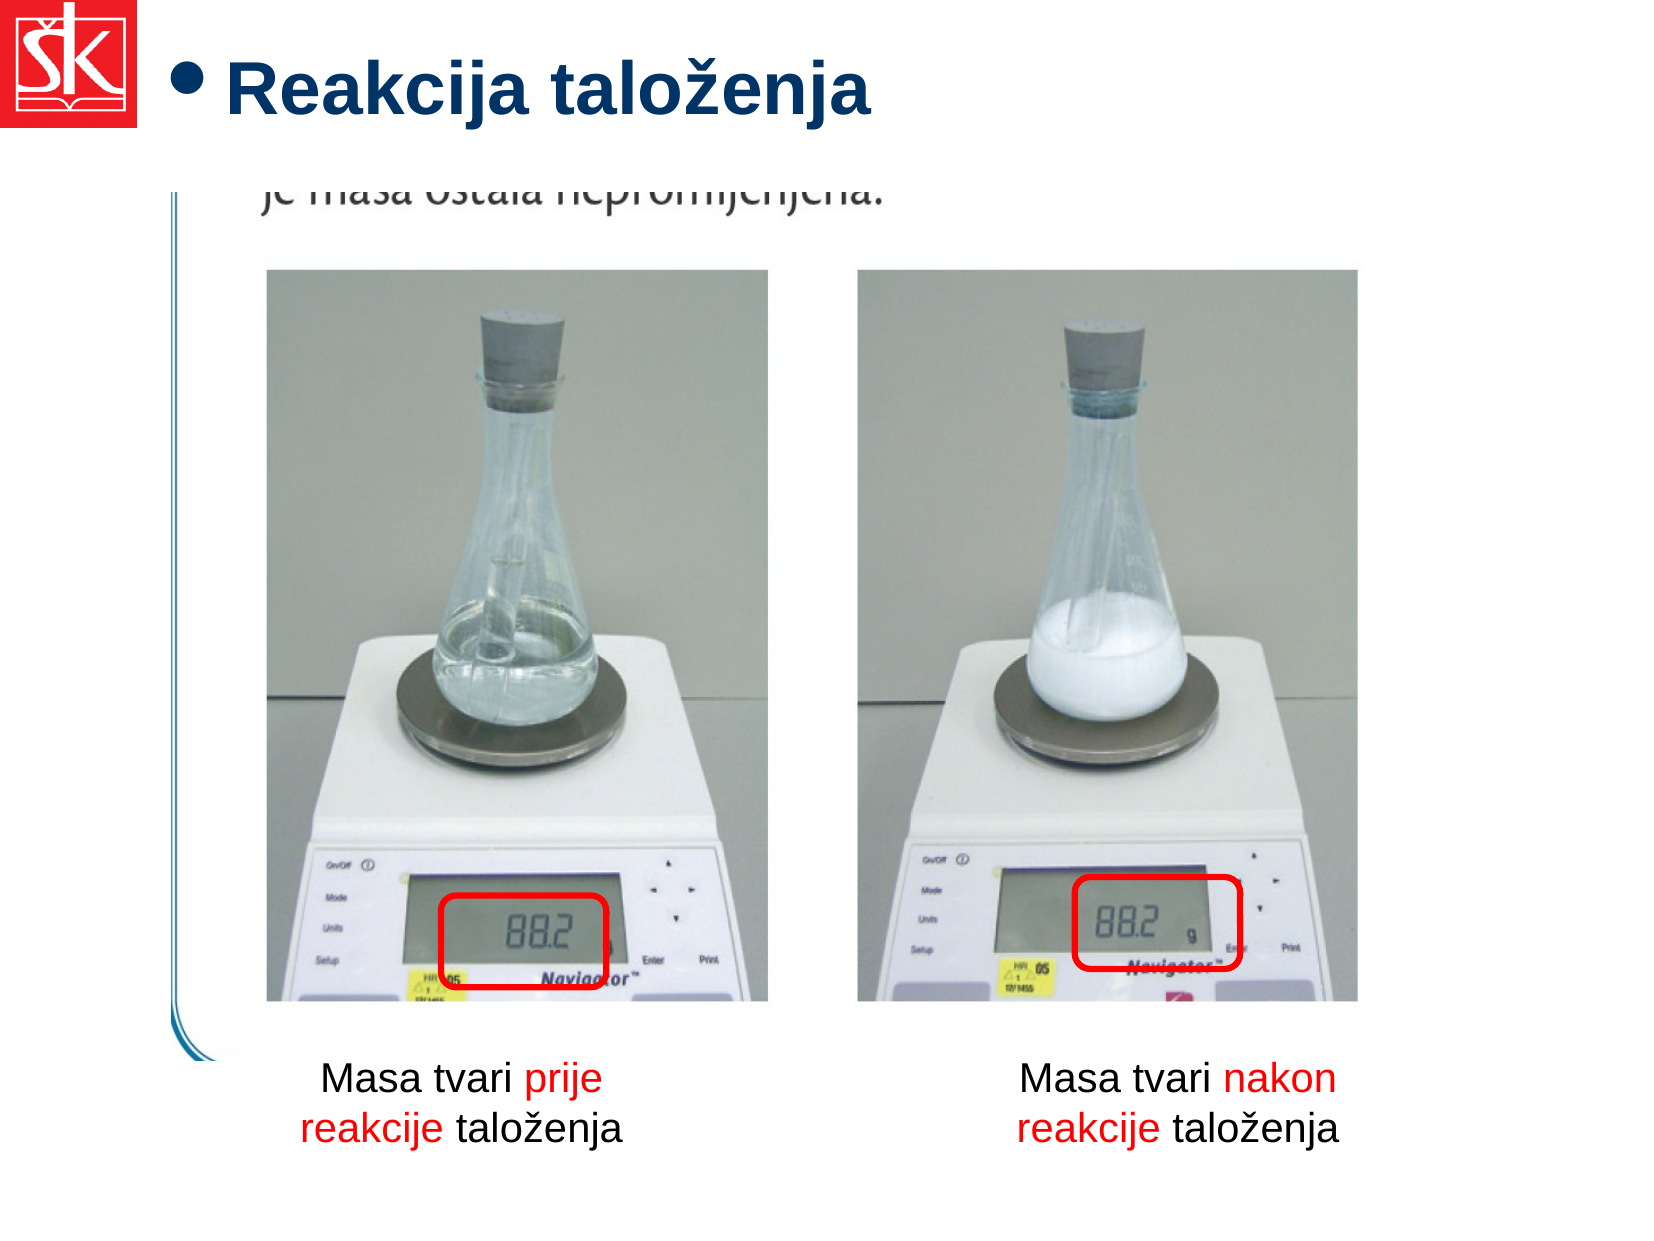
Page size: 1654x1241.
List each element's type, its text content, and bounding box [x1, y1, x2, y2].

picture [171, 192, 1434, 1061]
text_box Masa tvari prije reakcije taloženja [247, 1061, 676, 1159]
picture [0, 0, 137, 128]
text_box Masa tvari nakon reakcije taloženja [964, 1061, 1392, 1159]
text_box Reakcija taloženja [151, 32, 1172, 170]
